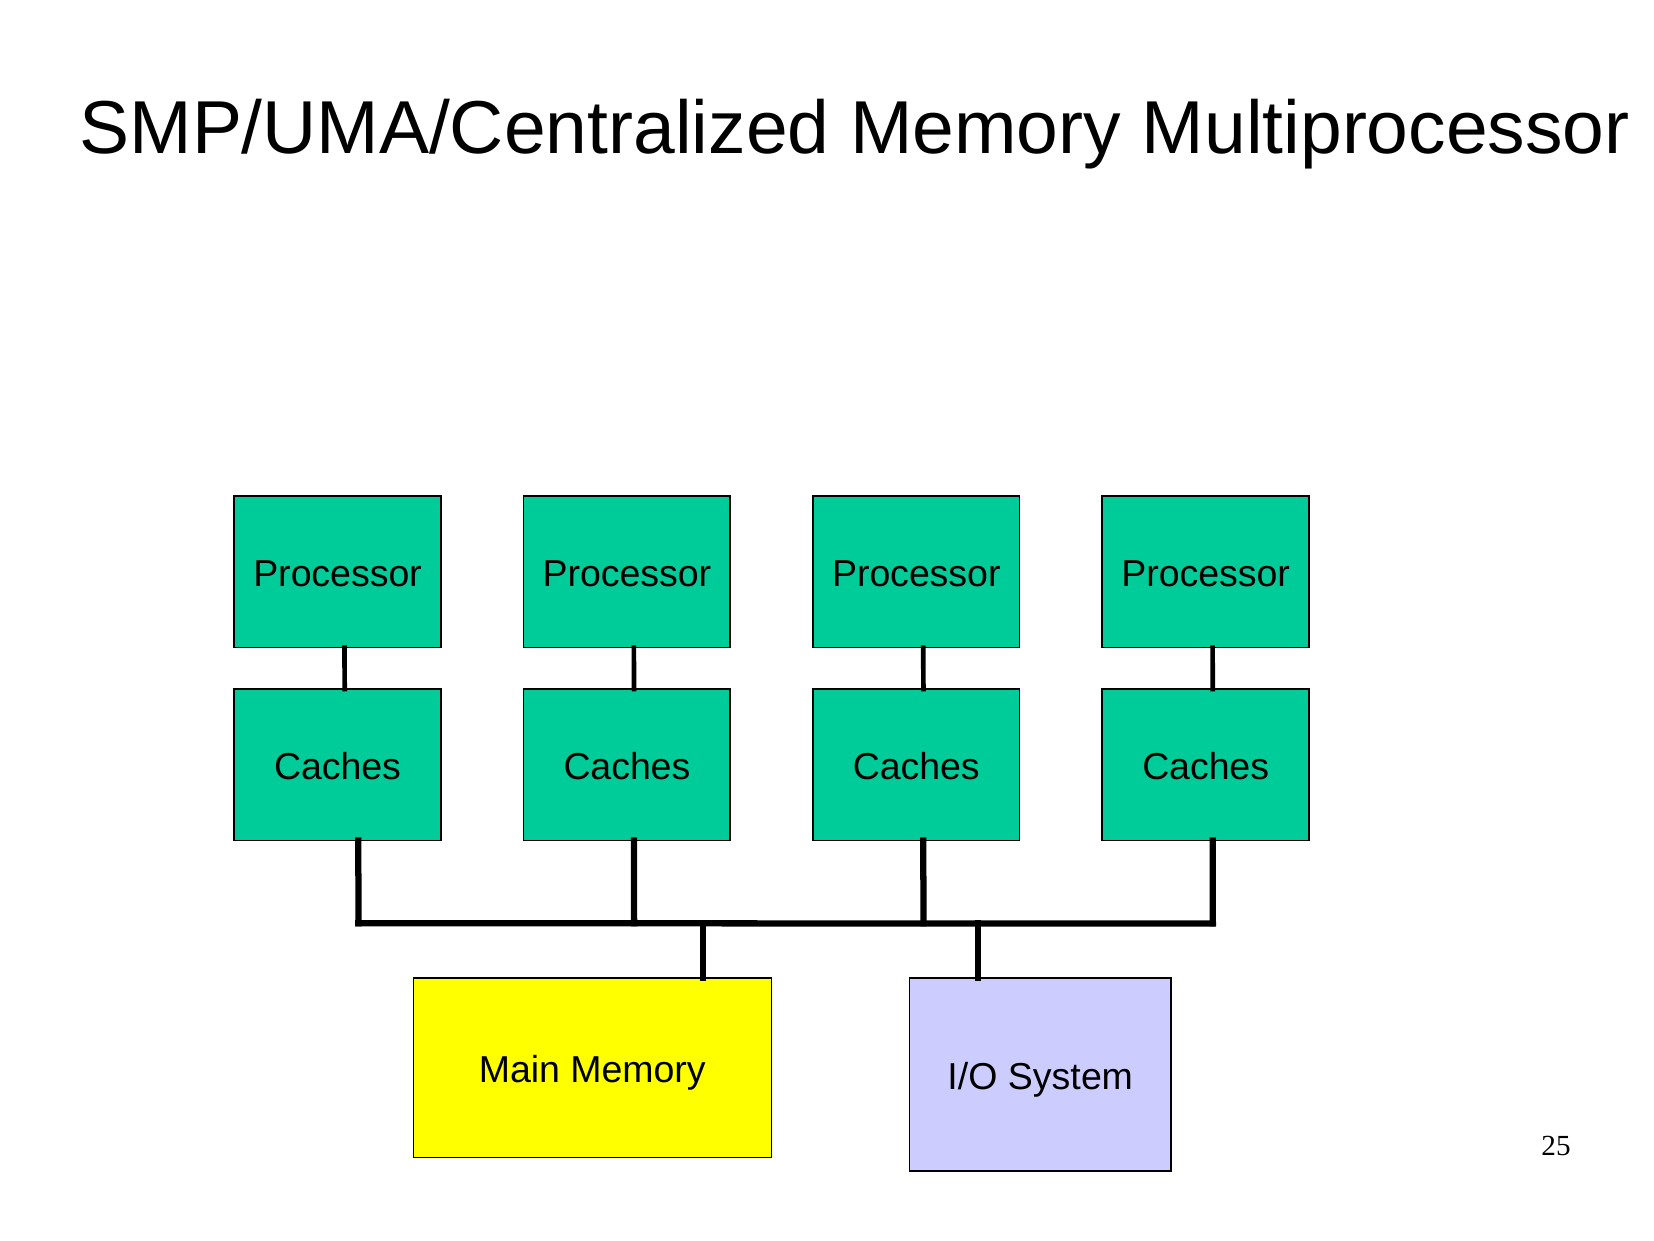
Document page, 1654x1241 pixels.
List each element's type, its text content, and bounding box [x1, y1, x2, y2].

text_box Processor [812, 495, 1020, 648]
text_box Caches [523, 688, 731, 841]
text_box Main Memory [413, 978, 772, 1158]
text_box Processor [1102, 495, 1309, 648]
text_box Processor [234, 495, 441, 648]
text_box I/O System [909, 978, 1172, 1172]
text_box SMP/UMA/Centralized Memory Multiprocessor [64, 71, 1646, 177]
text_box Caches [1102, 688, 1309, 841]
text_box Processor [523, 495, 731, 648]
text_box Caches [234, 688, 441, 841]
text_box Caches [812, 688, 1020, 841]
